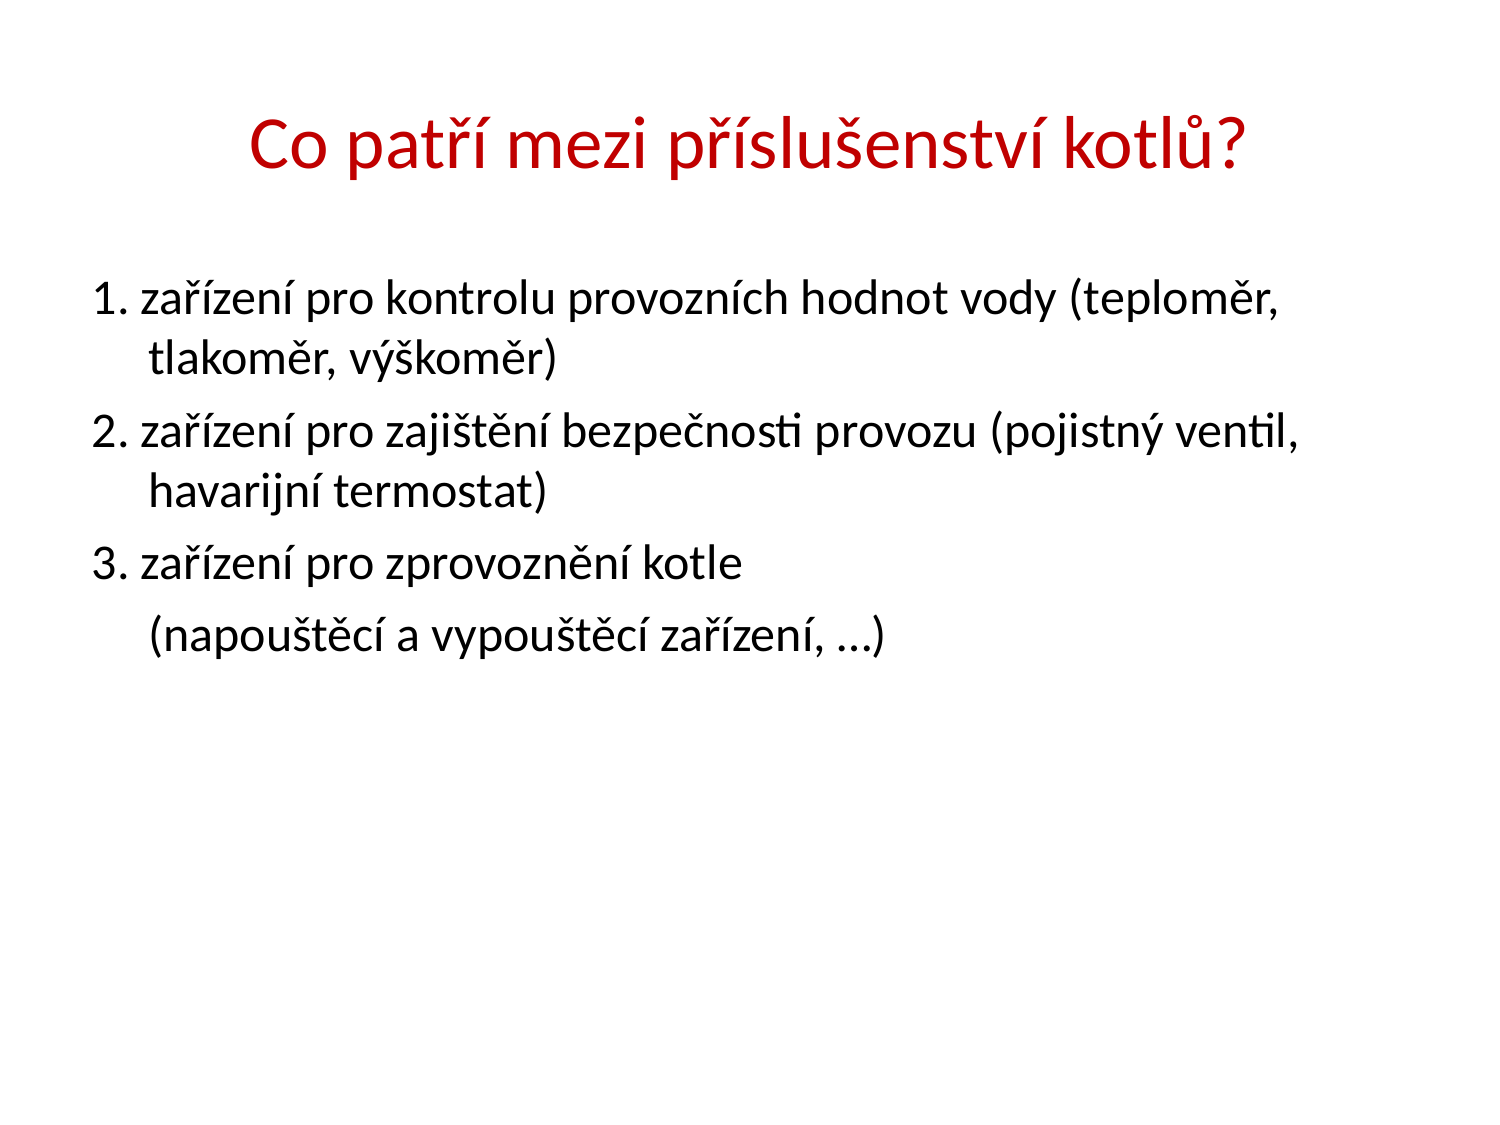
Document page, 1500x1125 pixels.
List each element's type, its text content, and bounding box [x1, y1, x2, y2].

list 1. zařízení pro kontrolu provozních hodnot vody (teploměr, tlakoměr, výškoměr) 2. zařízení pro zajištění bezpečnosti provozu (pojistný ventil, havarijní termostat) 3. zařízení pro zprovoznění kotle (napouštěcí a vypouštěcí zařízení, …) [76, 184, 1427, 928]
title Co patří mezi příslušenství kotlů? [75, 45, 1426, 233]
